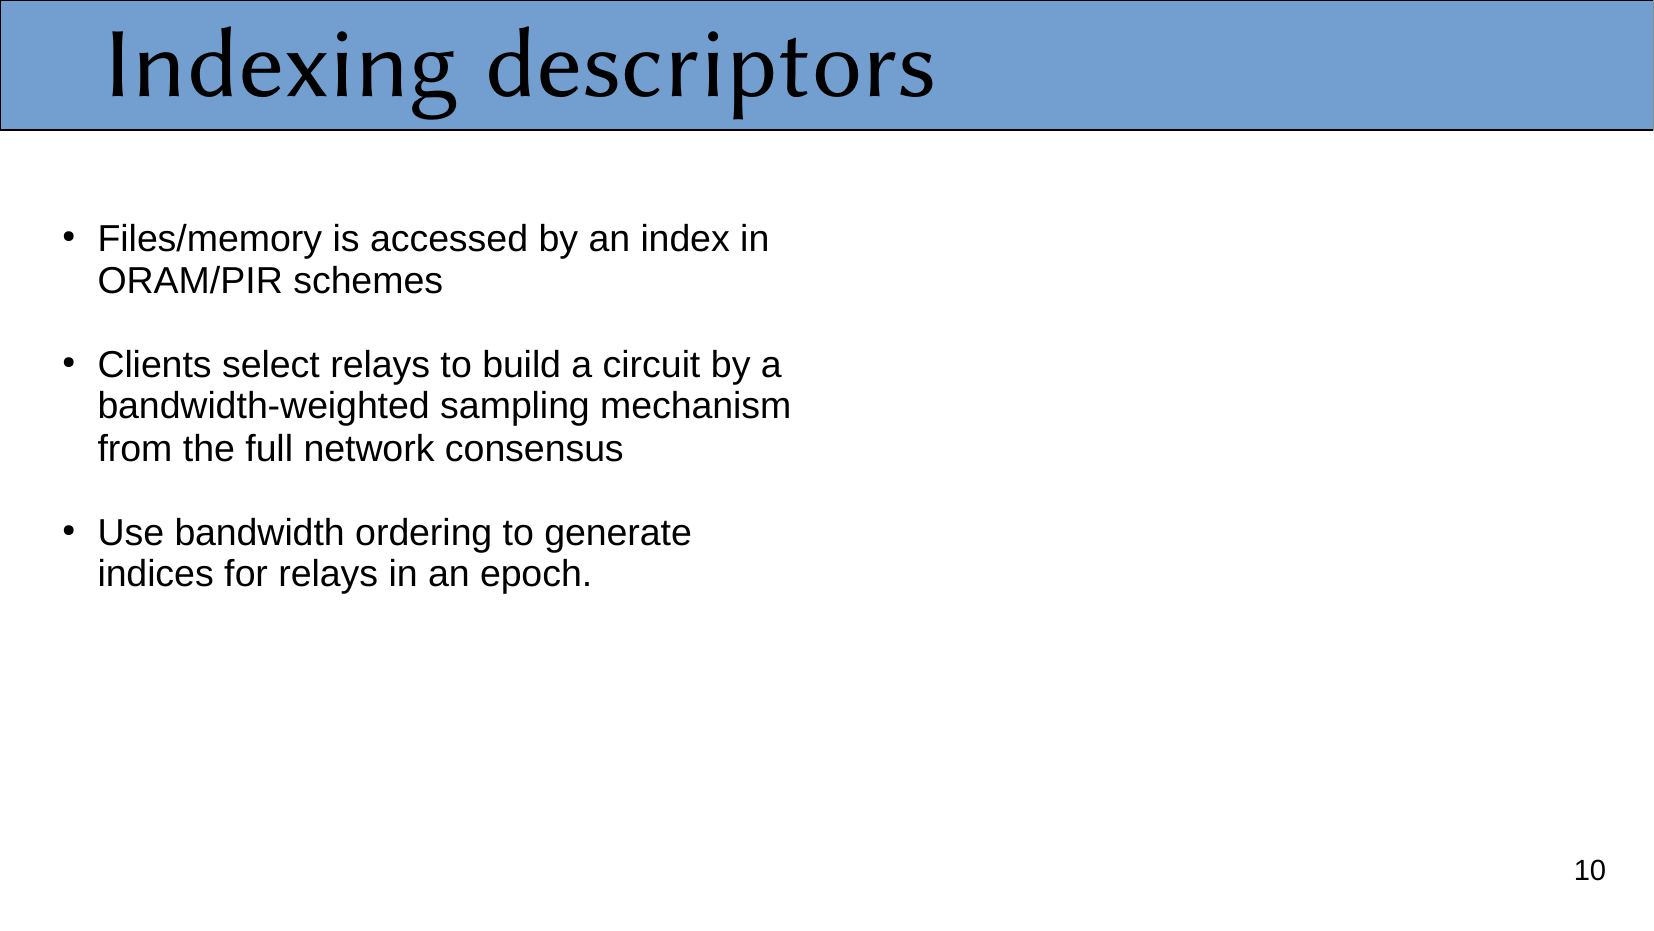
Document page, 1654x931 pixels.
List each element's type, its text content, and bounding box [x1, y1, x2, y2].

text_box [0, 0, 88, 130]
text_box 10 [1559, 846, 1642, 928]
text_box [1512, 0, 1654, 130]
text_box Indexing descriptors [88, 0, 1512, 131]
text_box Files/memory is accessed by an index in ORAM/PIR schemes Clients select relays to build a circuit by a bandwidth-weighted sampling mechanism from the full network consensus Use bandwidth ordering to generate indices for relays in an epoch. [47, 209, 1560, 687]
